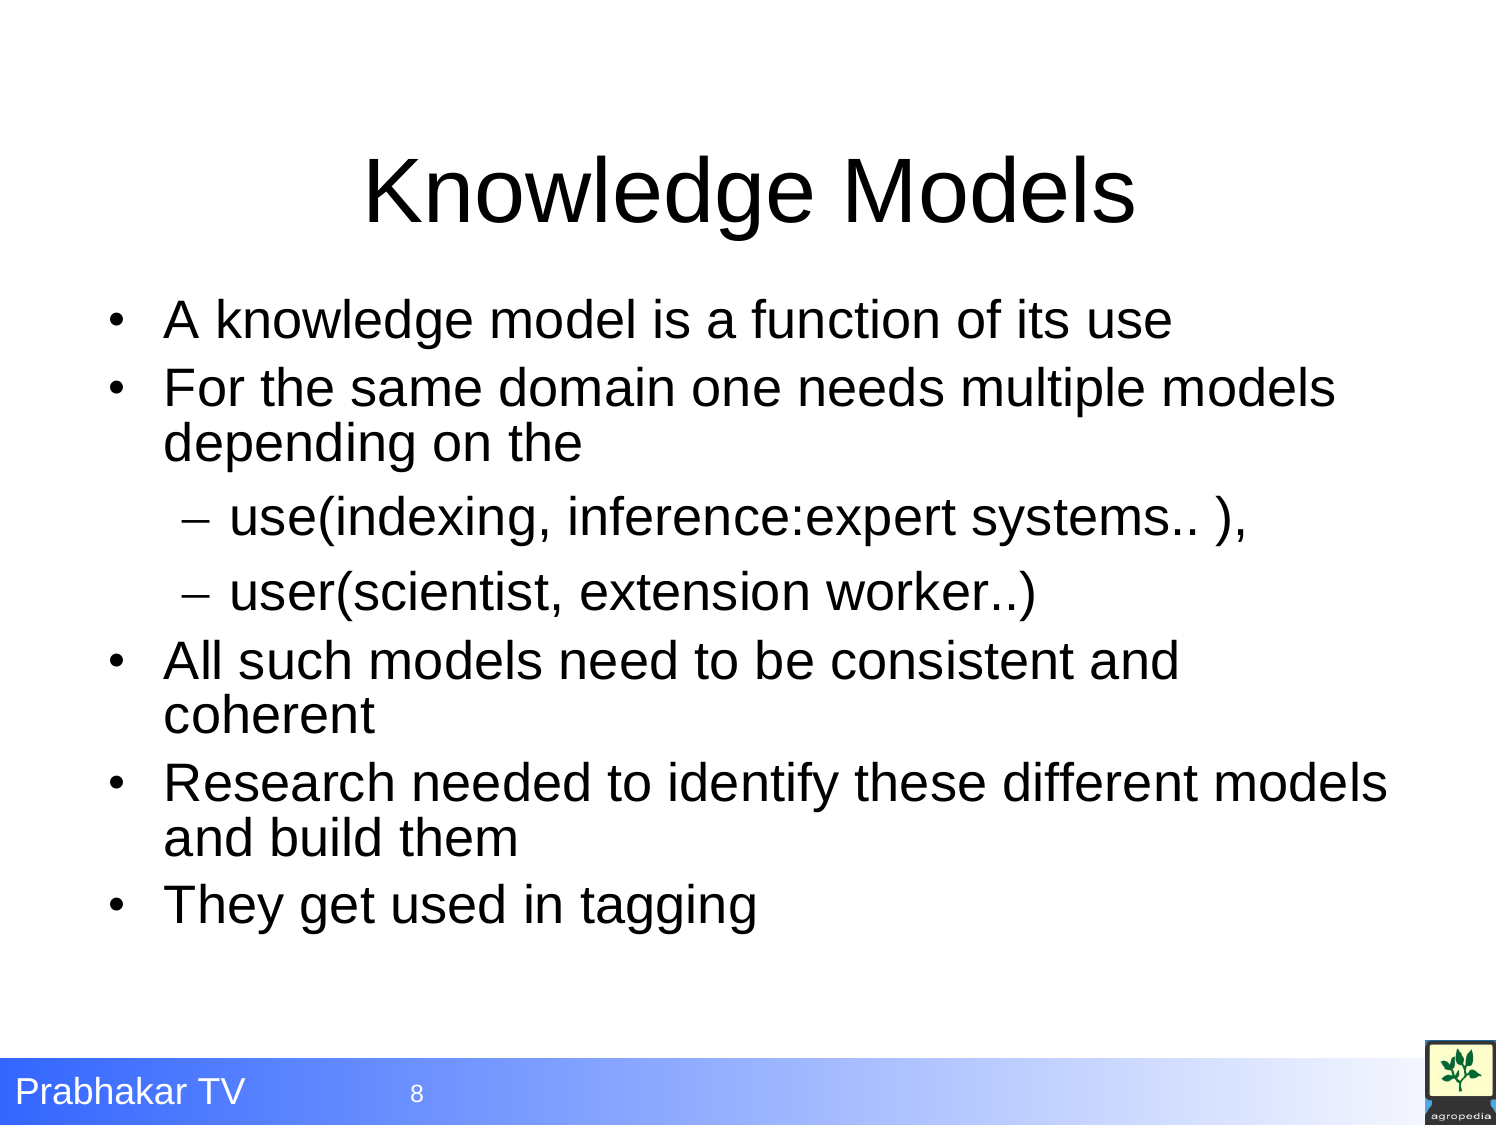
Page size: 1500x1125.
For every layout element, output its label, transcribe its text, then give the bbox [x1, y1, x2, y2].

picture [1425, 1040, 1496, 1125]
title Knowledge Models [94, 49, 1407, 250]
list A knowledge model is a function of its use For the same domain one needs multiple models depending on the use(indexing, inference:expert systems.. ), user(scientist, extension worker..) All such models need to be consistent and coherent Research needed to identify these different models and build them They get used in tagging [92, 287, 1406, 1024]
